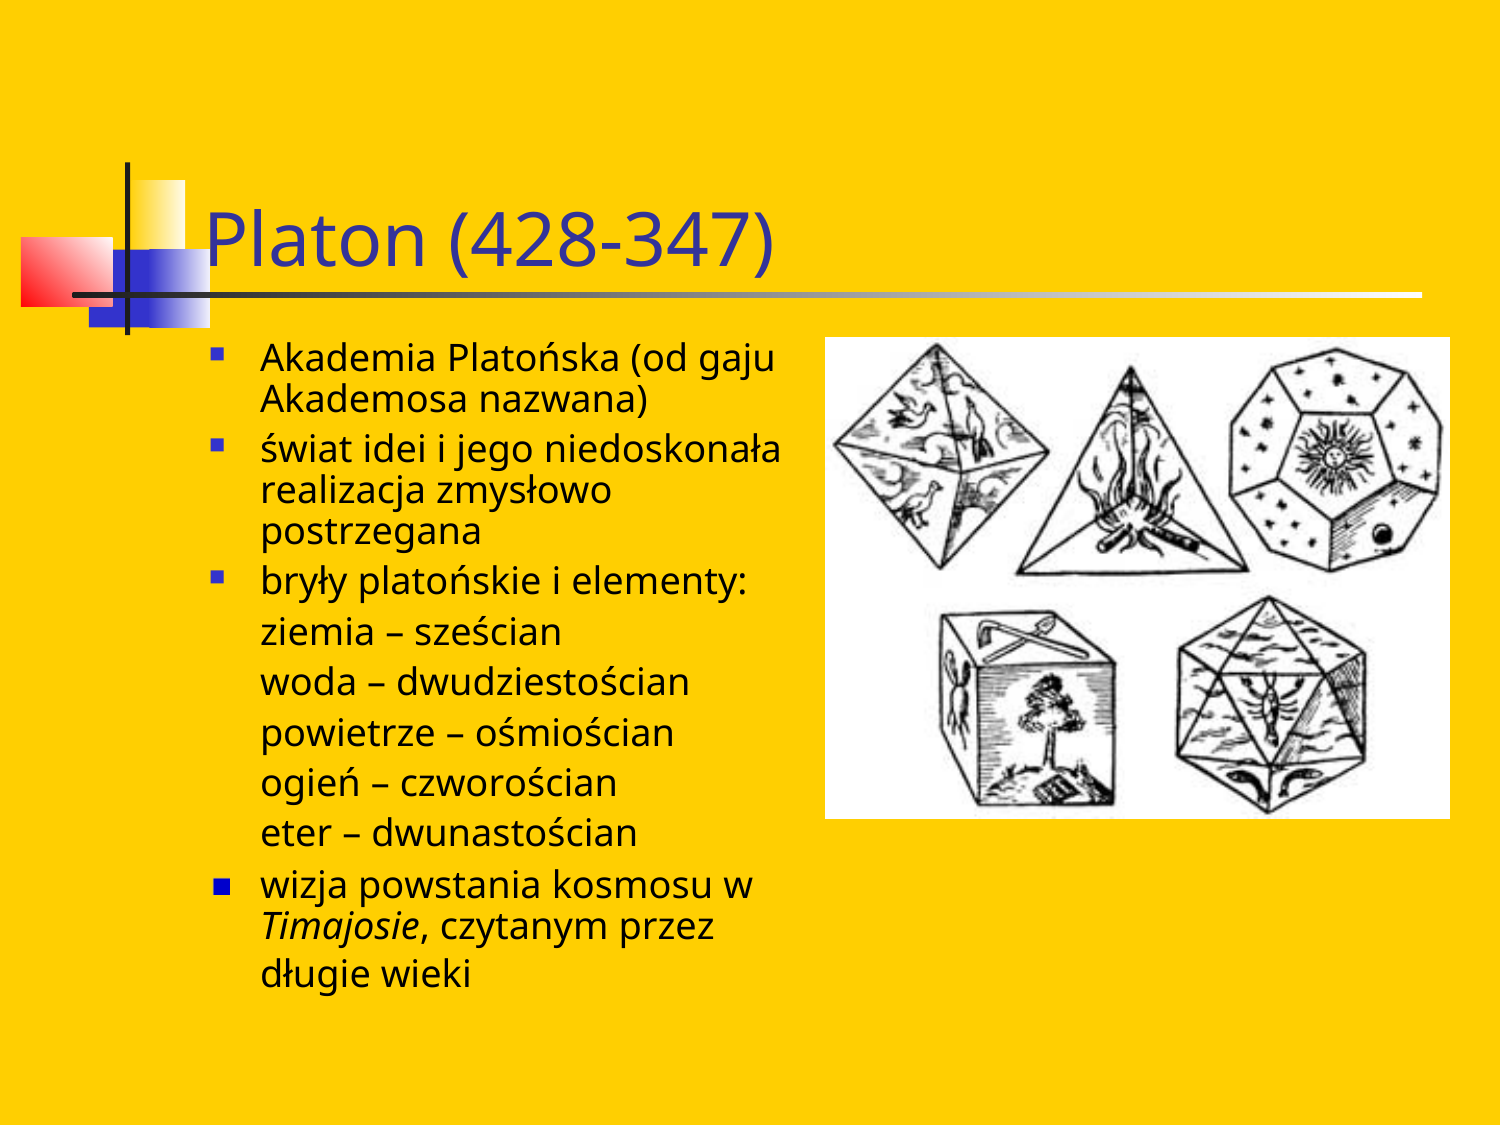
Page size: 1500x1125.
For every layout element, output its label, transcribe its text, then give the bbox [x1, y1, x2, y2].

title Platon (428-347) [188, 101, 1468, 289]
list Akademia Platońska (od gaju Akademosa nazwana) świat idei i jego niedoskonała realizacja zmysłowo postrzegana bryły platońskie i elementy: ziemia – sześcian woda – dwudziestościan powietrze – ośmiościan ogień – czworościan eter – dwunastościan wizja powstania kosmosu w Timajosie, czytanym przez długie wieki [193, 331, 820, 1007]
picture [825, 337, 1450, 819]
